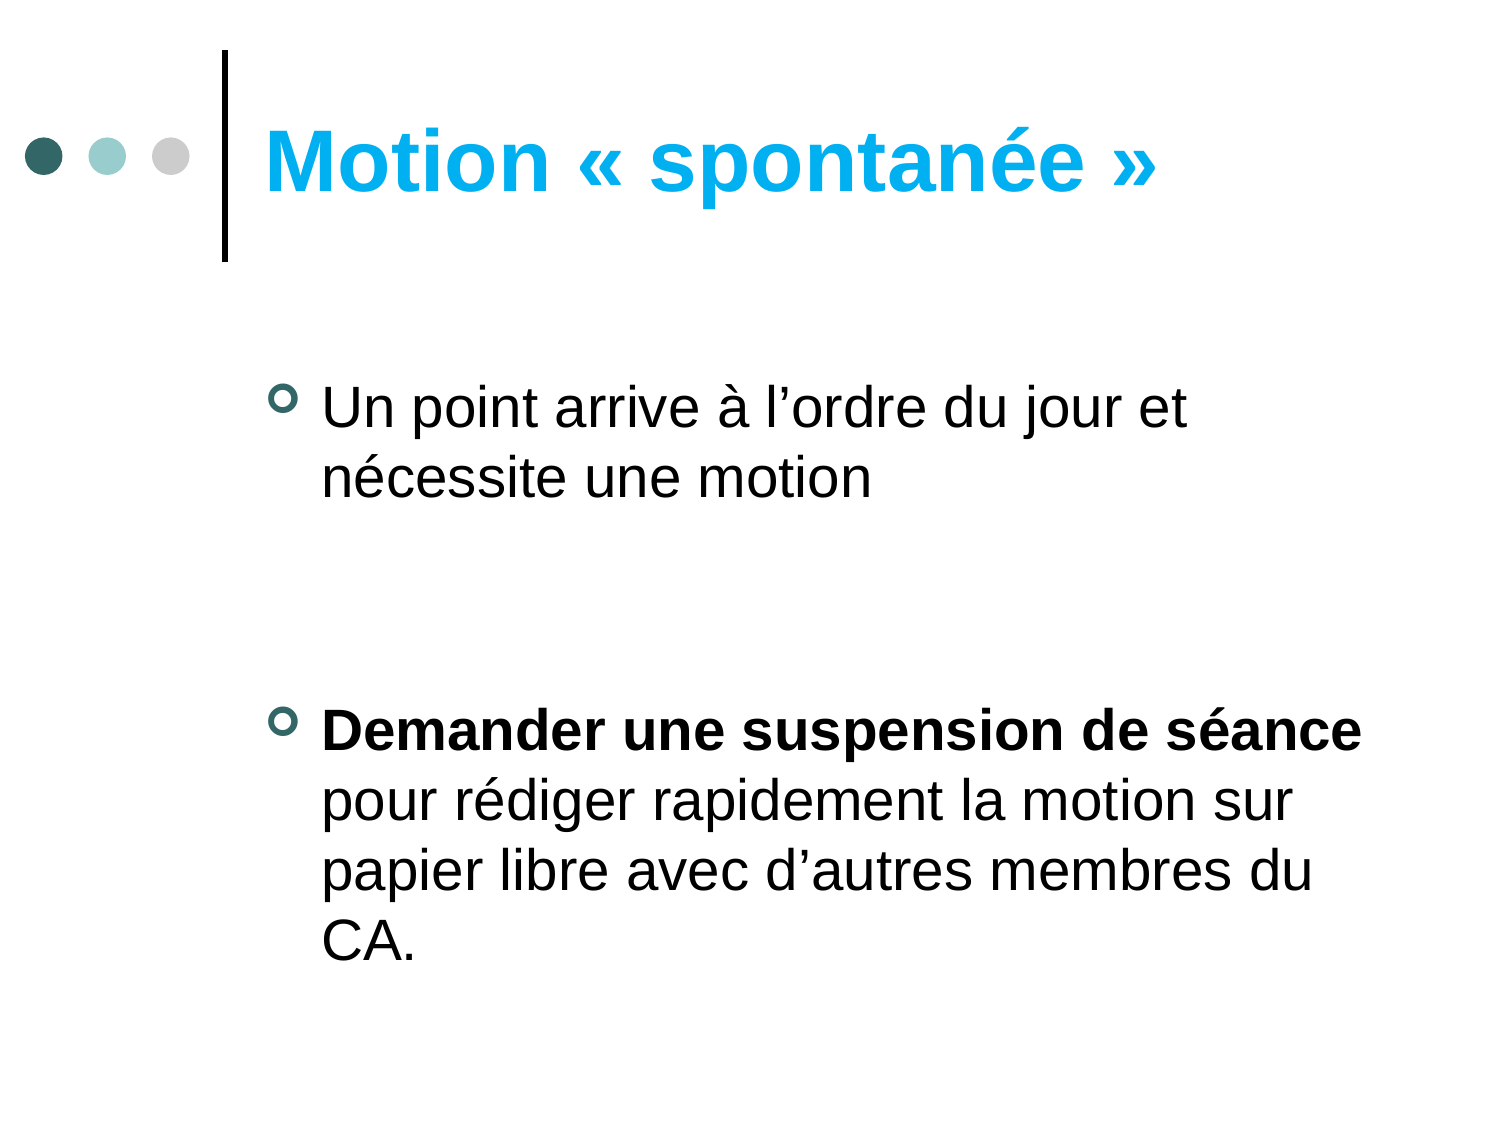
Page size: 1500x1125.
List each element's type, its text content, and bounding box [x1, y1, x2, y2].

title Motion « spontanée » [249, 31, 1401, 282]
list Un point arrive à l’ordre du jour et nécessite une motion Demander une suspension de séance pour rédiger rapidement la motion sur papier libre avec d’autres membres du CA. [249, 361, 1401, 1065]
